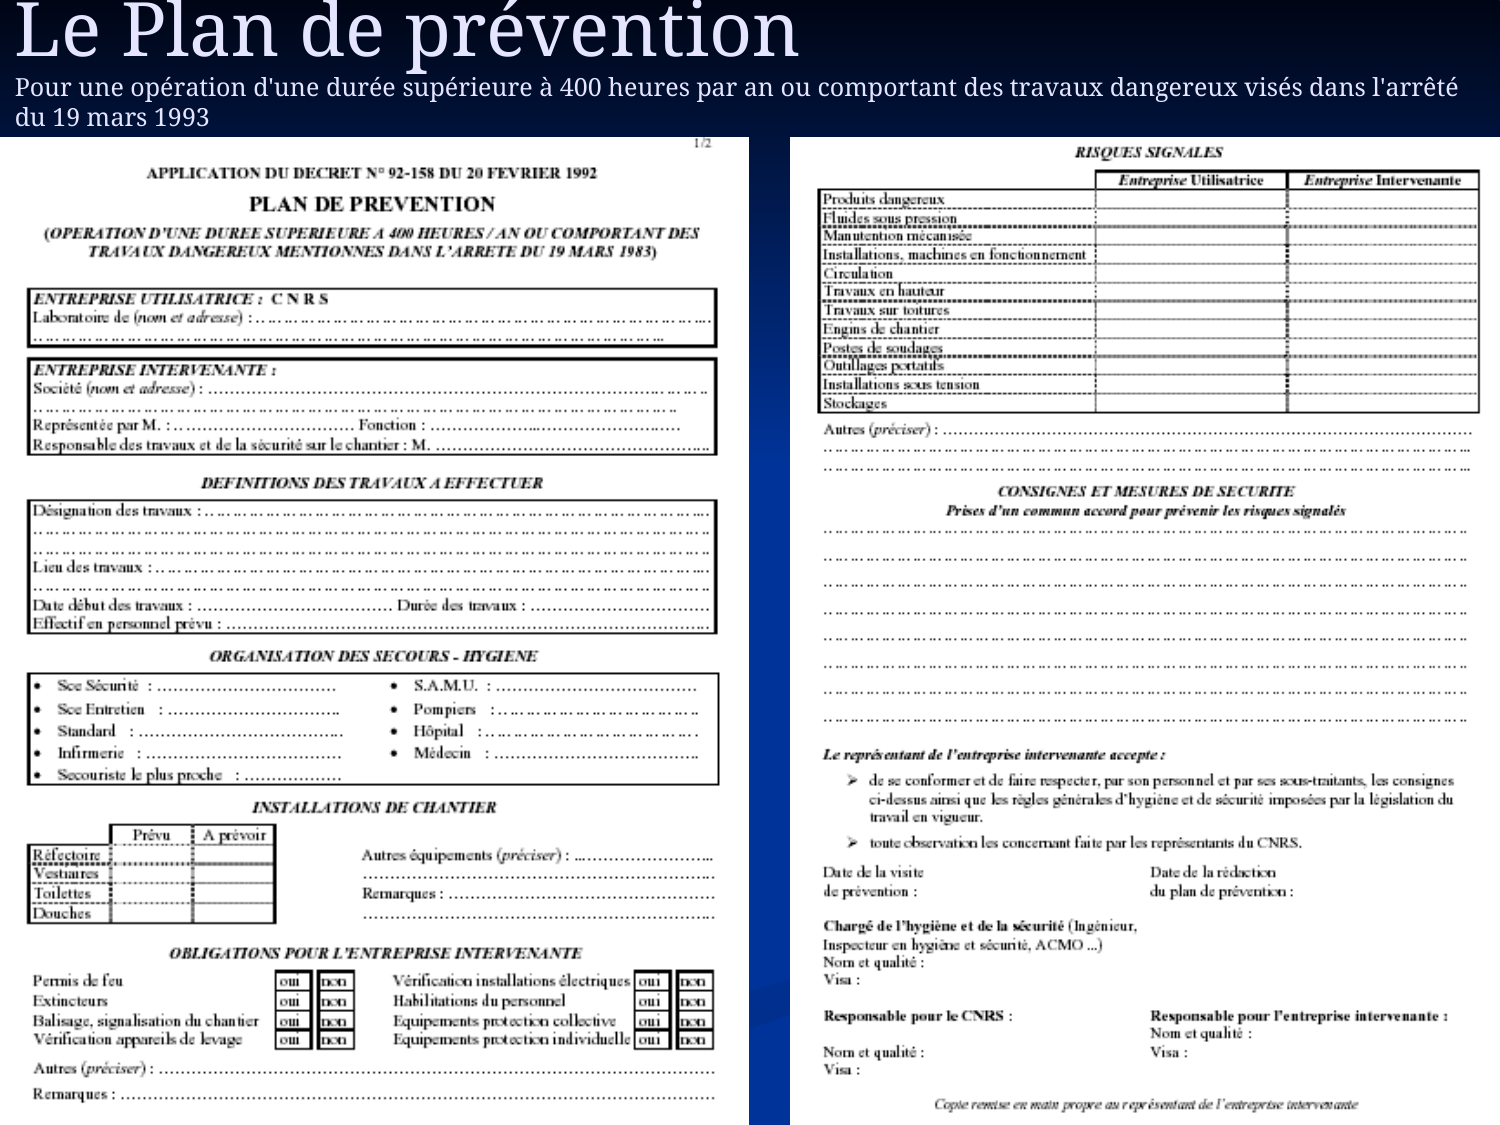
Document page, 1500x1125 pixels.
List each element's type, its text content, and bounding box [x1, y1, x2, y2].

picture [0, 137, 749, 1125]
picture [790, 137, 1500, 1125]
text_box Le Plan de prévention Pour une opération d'une durée supérieure à 400 heures par an ou comportant des travaux dangereux visés dans l'arrêté du 19 mars 1993 [0, 0, 1500, 114]
